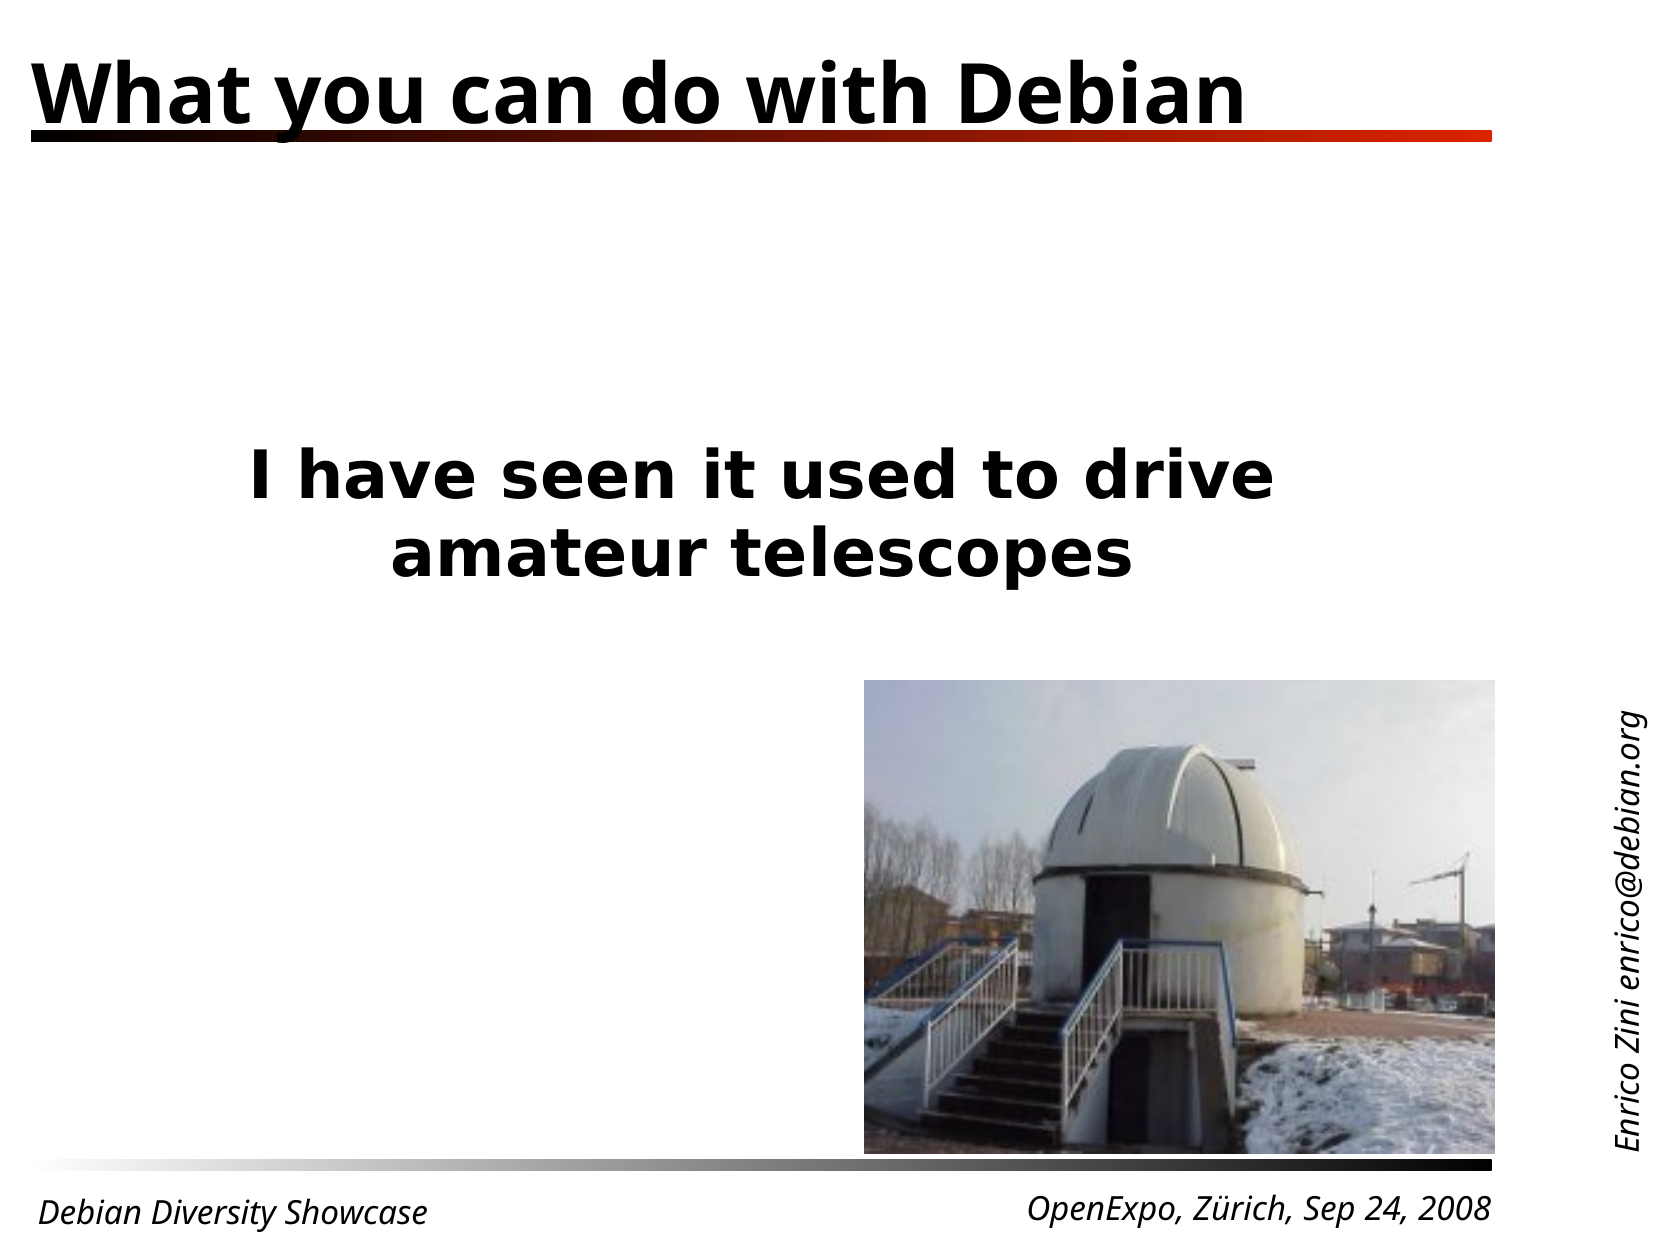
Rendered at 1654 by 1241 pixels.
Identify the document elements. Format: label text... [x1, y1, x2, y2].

text_box I have seen it used to drive amateur telescopes [30, 436, 1495, 593]
picture [864, 680, 1495, 1154]
text_box What you can do with Debian [31, 34, 1438, 168]
